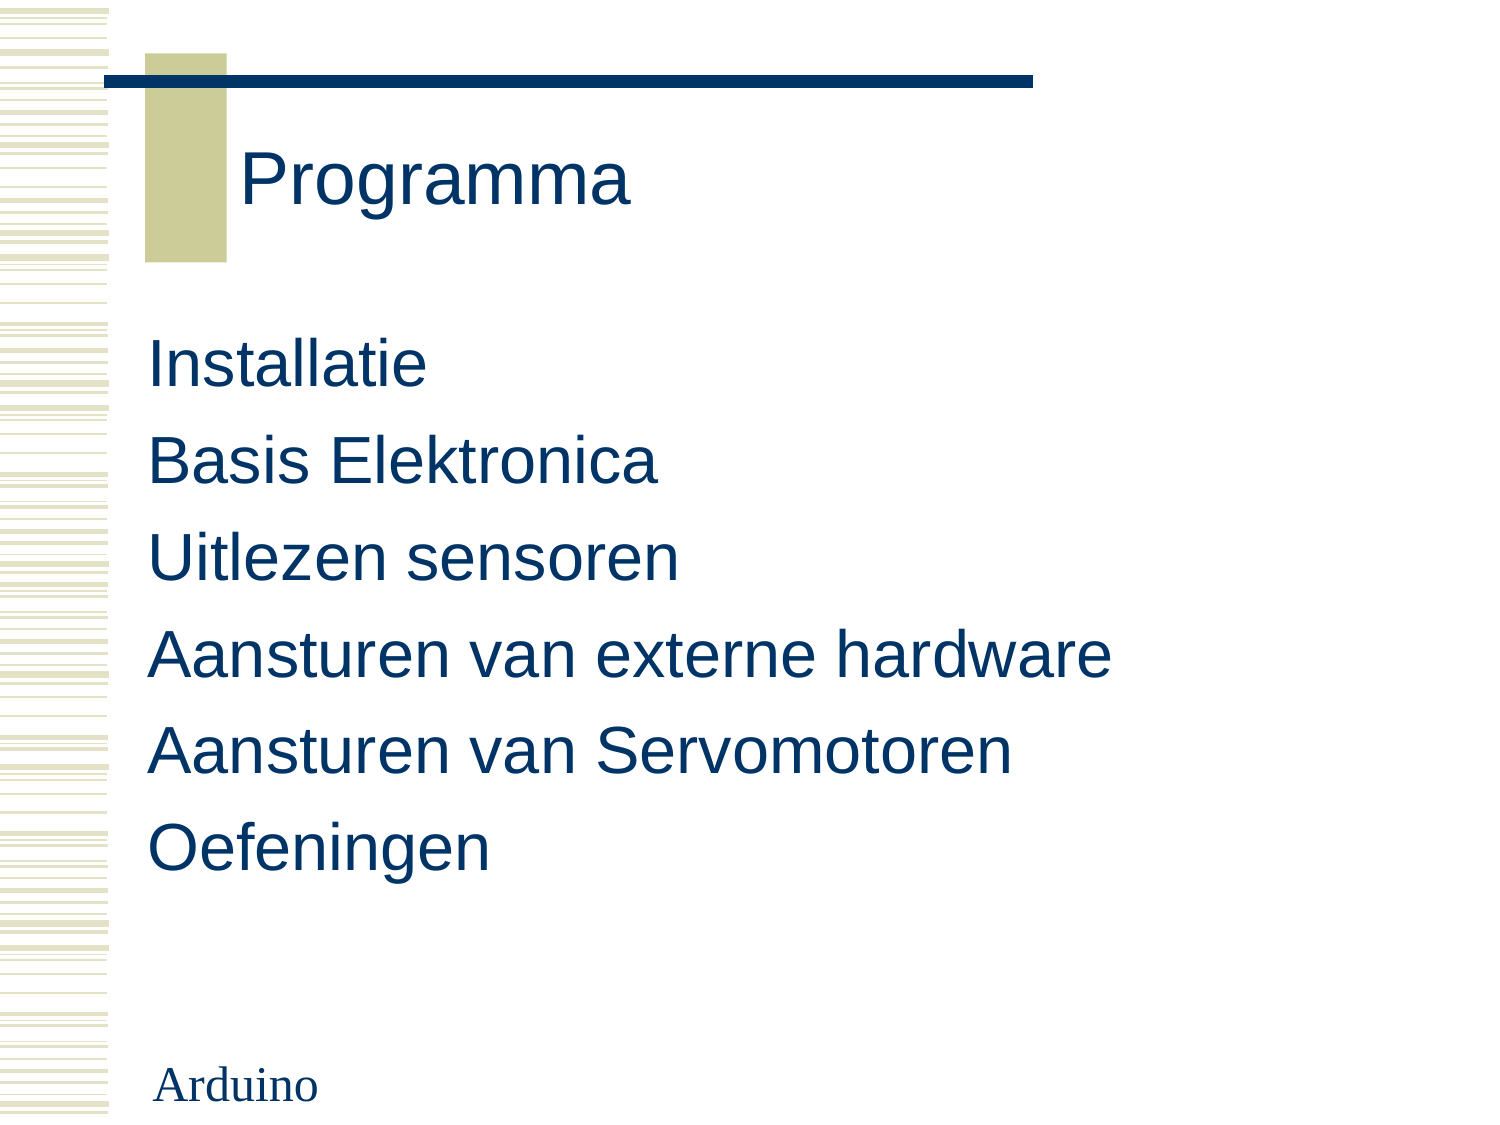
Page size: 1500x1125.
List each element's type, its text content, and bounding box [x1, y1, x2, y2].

list Installatie Basis Elektronica Uitlezen sensoren Aansturen van externe hardware Aansturen van Servomotoren Oefeningen [132, 312, 1439, 1000]
title Programma [225, 99, 1436, 263]
